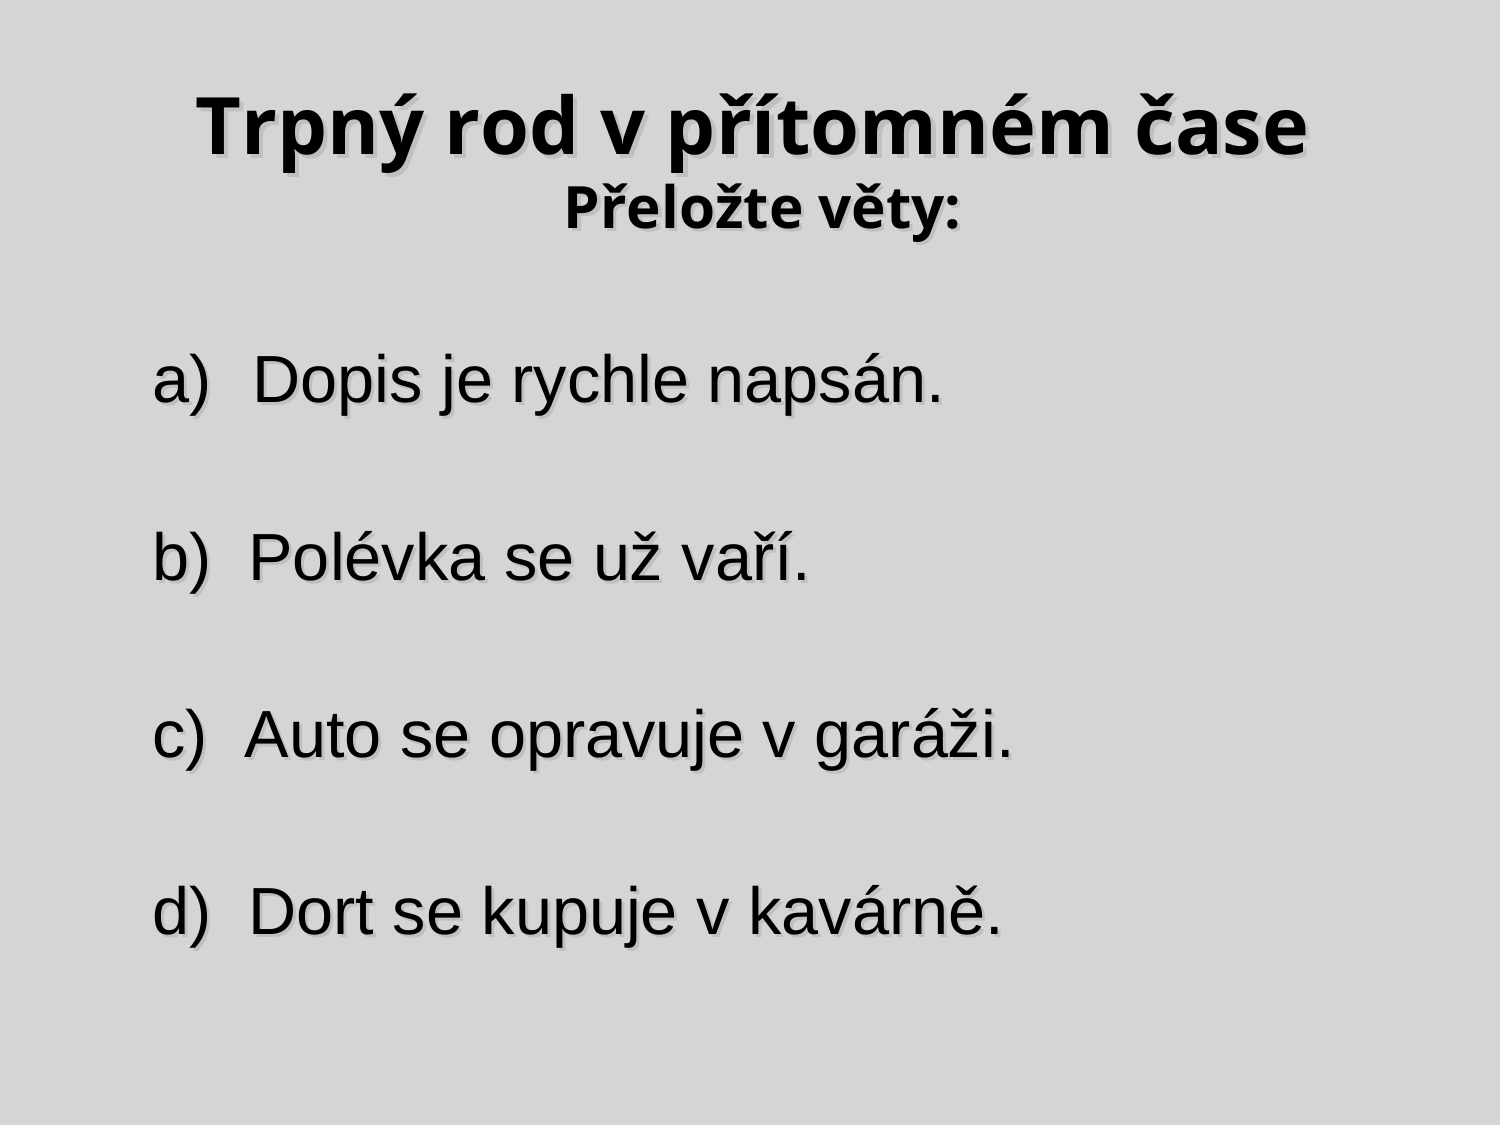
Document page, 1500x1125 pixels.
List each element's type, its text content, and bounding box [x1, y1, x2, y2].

list Dopis je rychle napsán. b) Polévka se už vaří. c) Auto se opravuje v garáži. d) Dort se kupuje v kavárně. [137, 337, 1451, 1000]
title Trpný rod v přítomném čase Přeložte věty: [75, 40, 1451, 276]
